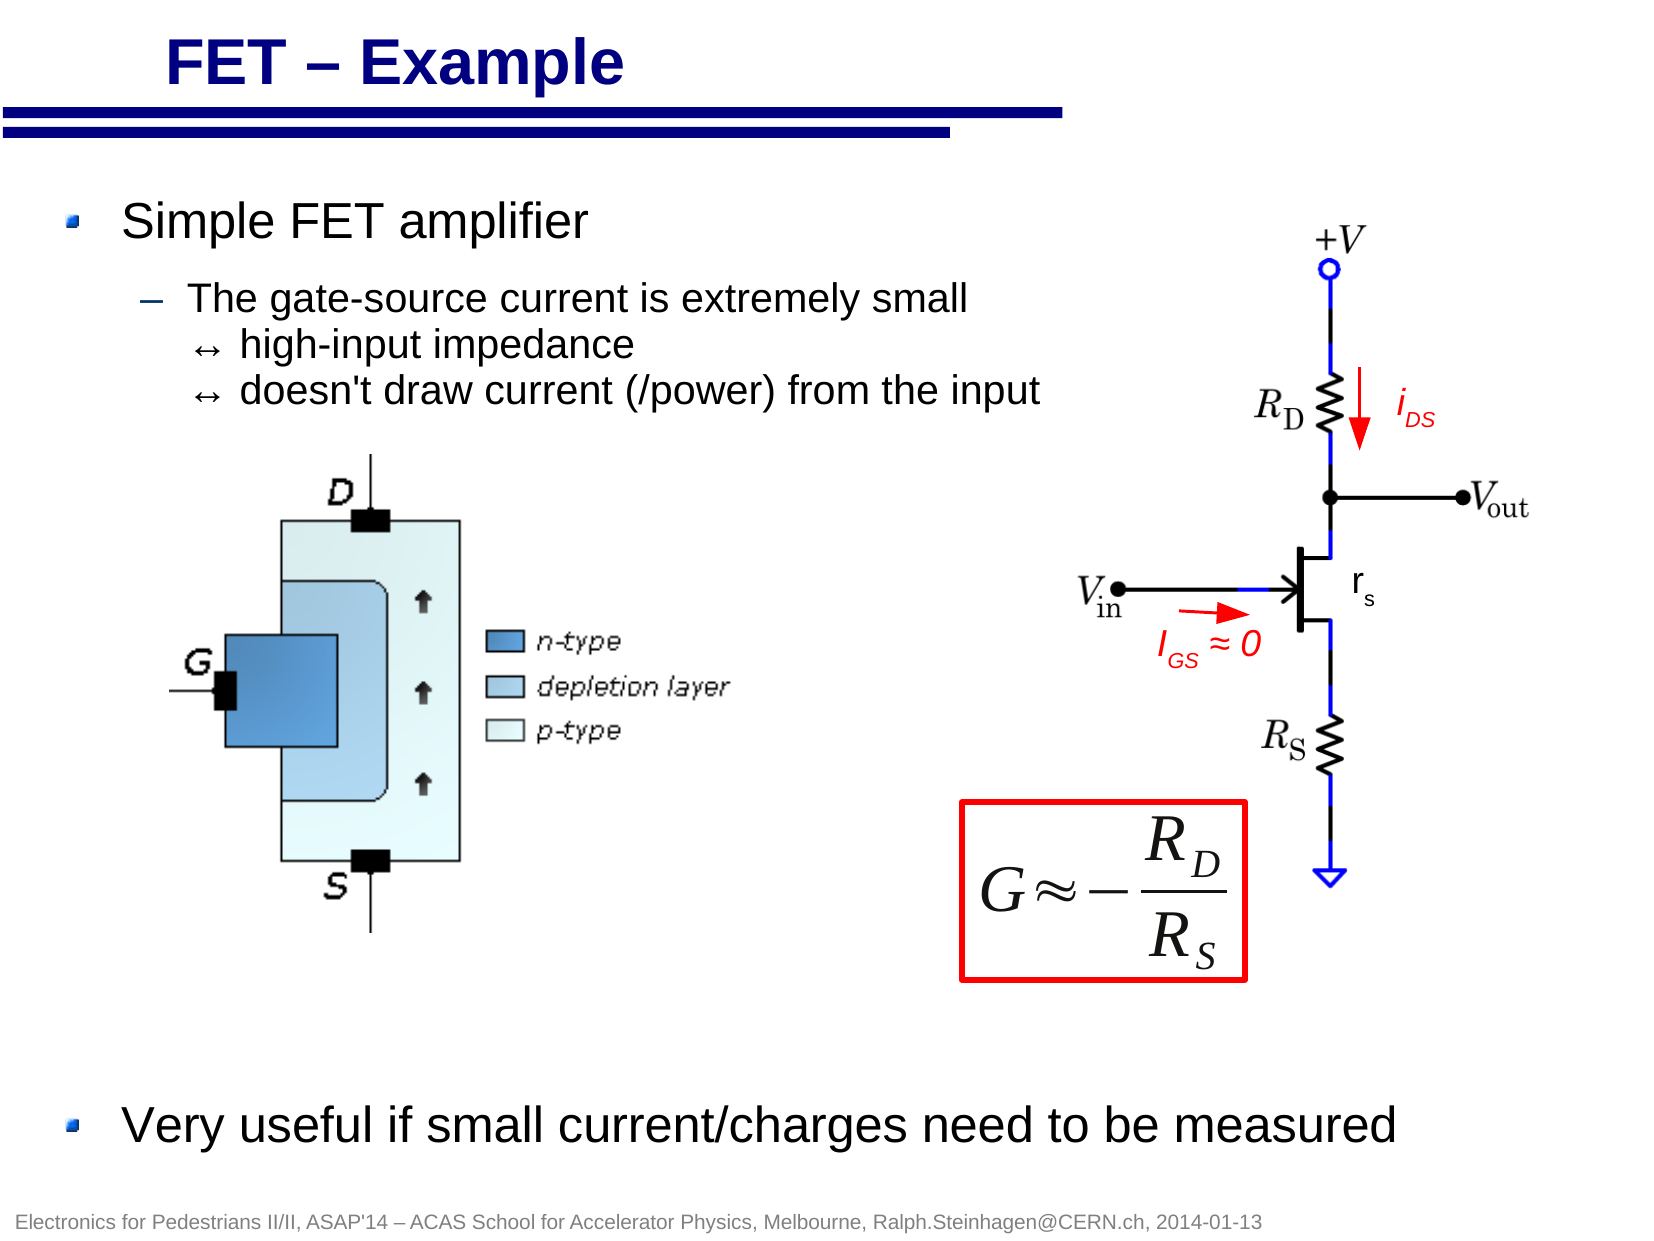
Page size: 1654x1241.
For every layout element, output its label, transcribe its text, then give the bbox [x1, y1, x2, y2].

text_box iDS [1382, 373, 1462, 440]
text_box rs [1336, 552, 1391, 619]
title FET – Example [165, 0, 1323, 124]
picture [1057, 210, 1553, 901]
picture [169, 454, 766, 933]
chart [965, 805, 1242, 977]
list Simple FET amplifier The gate-source current is extremely small ↔ high-input impedance ↔ doesn't draw current (/power) from the input Very useful if small current/charges need to be measured [65, 192, 1628, 1205]
text_box IGS ≈ 0 [1142, 614, 1283, 681]
